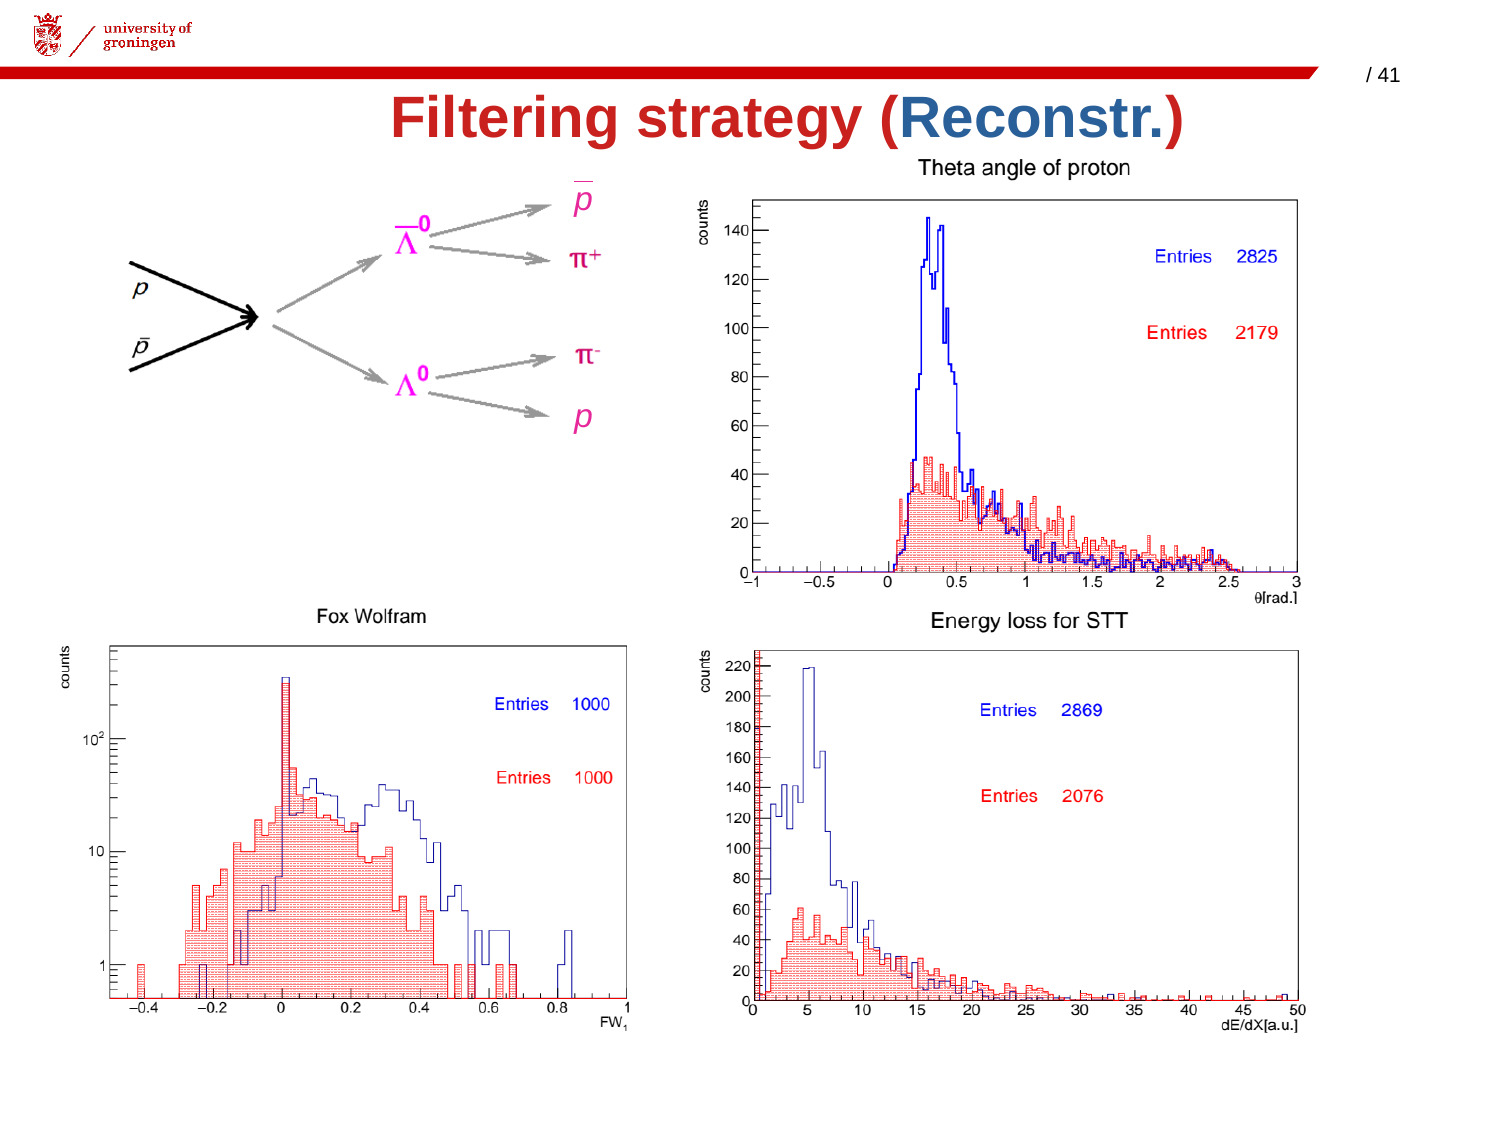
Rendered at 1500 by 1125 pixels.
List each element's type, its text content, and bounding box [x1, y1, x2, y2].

picture [45, 153, 1366, 1044]
text_box p [571, 173, 590, 227]
text_box p [571, 389, 590, 442]
picture [265, 200, 607, 426]
text_box Filtering strategy (Reconstr.) [330, 77, 1246, 353]
picture [124, 261, 259, 375]
text_box / 1 [1351, 55, 1487, 94]
picture [563, 339, 609, 370]
picture [34, 13, 192, 57]
